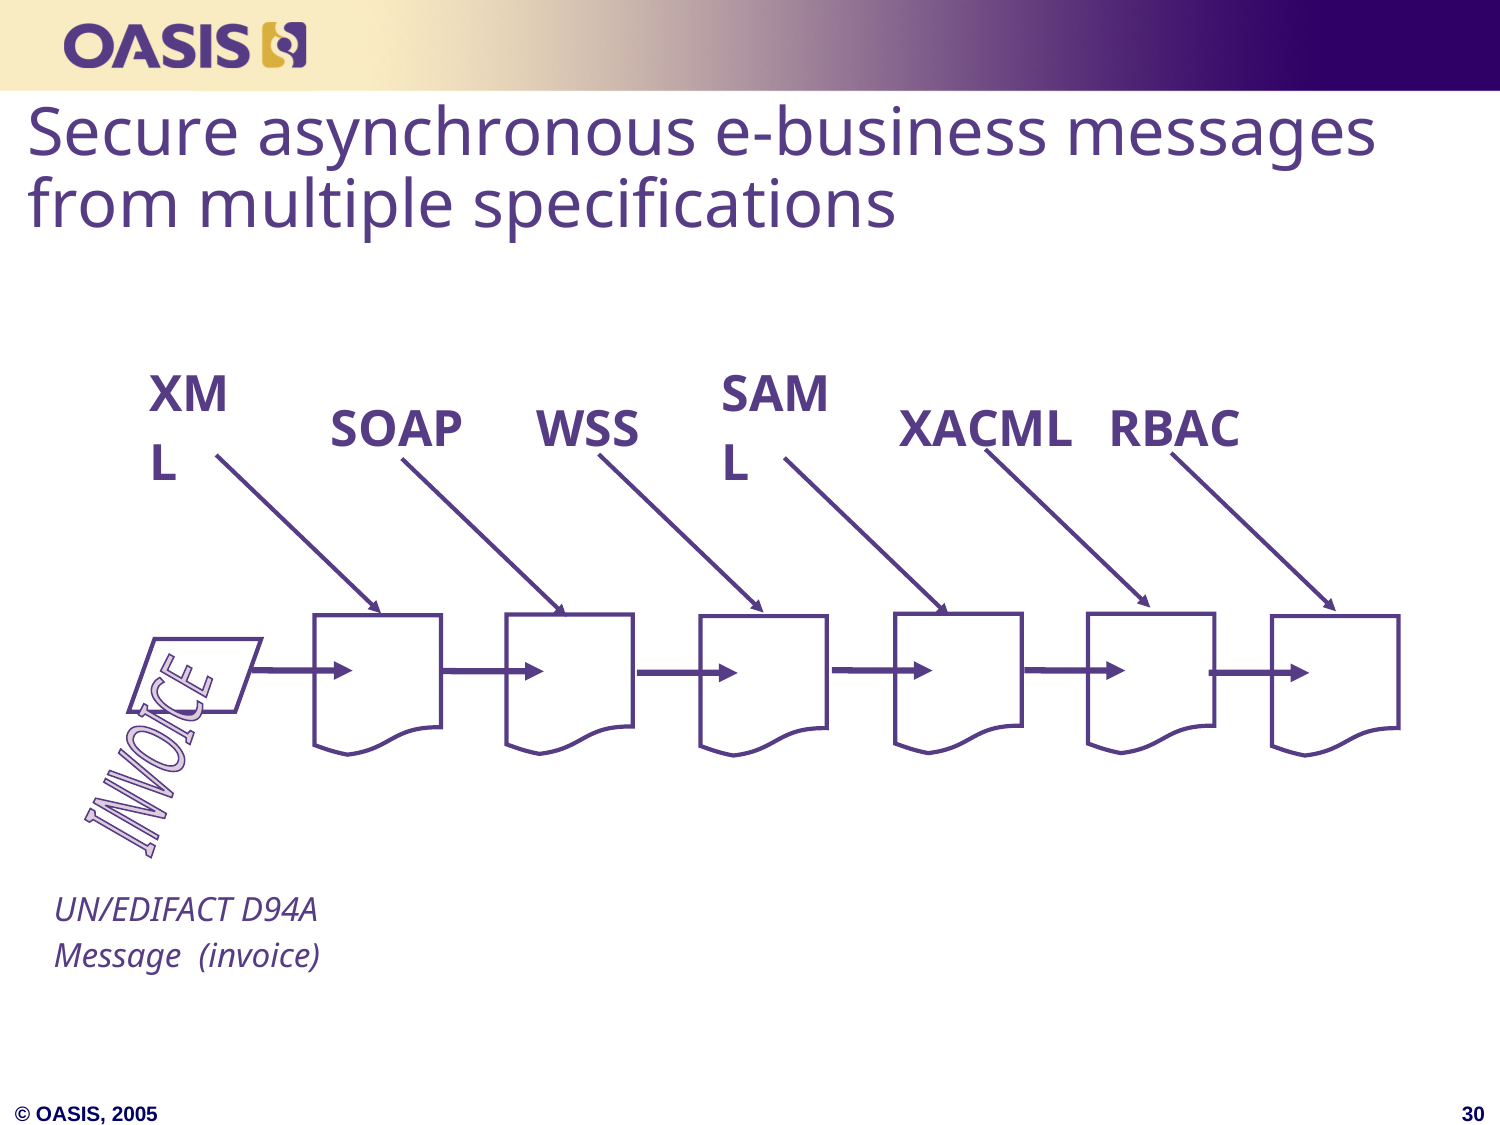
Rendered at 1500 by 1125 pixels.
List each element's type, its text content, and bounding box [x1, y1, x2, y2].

text_box XACML [884, 384, 1093, 469]
text_box INVOICE [107, 748, 174, 798]
text_box INVOICE [93, 778, 167, 840]
title Secure asynchronous e-business messages from multiple specifications [12, 62, 1488, 250]
text_box SAML [706, 350, 872, 503]
text_box UN/EDIFACT D94A Message (invoice) [38, 878, 357, 985]
text_box INVOICE [151, 677, 203, 721]
text_box XML [134, 350, 272, 503]
text_box INVOICE [126, 726, 185, 772]
text_box INVOICE [138, 703, 195, 745]
text_box WSS [521, 384, 659, 469]
text_box INVOICE [84, 808, 156, 858]
text_box SOAP [315, 384, 485, 469]
text_box RBAC [1093, 384, 1267, 469]
text_box INVOICE [160, 654, 213, 698]
picture [0, 0, 1500, 1125]
